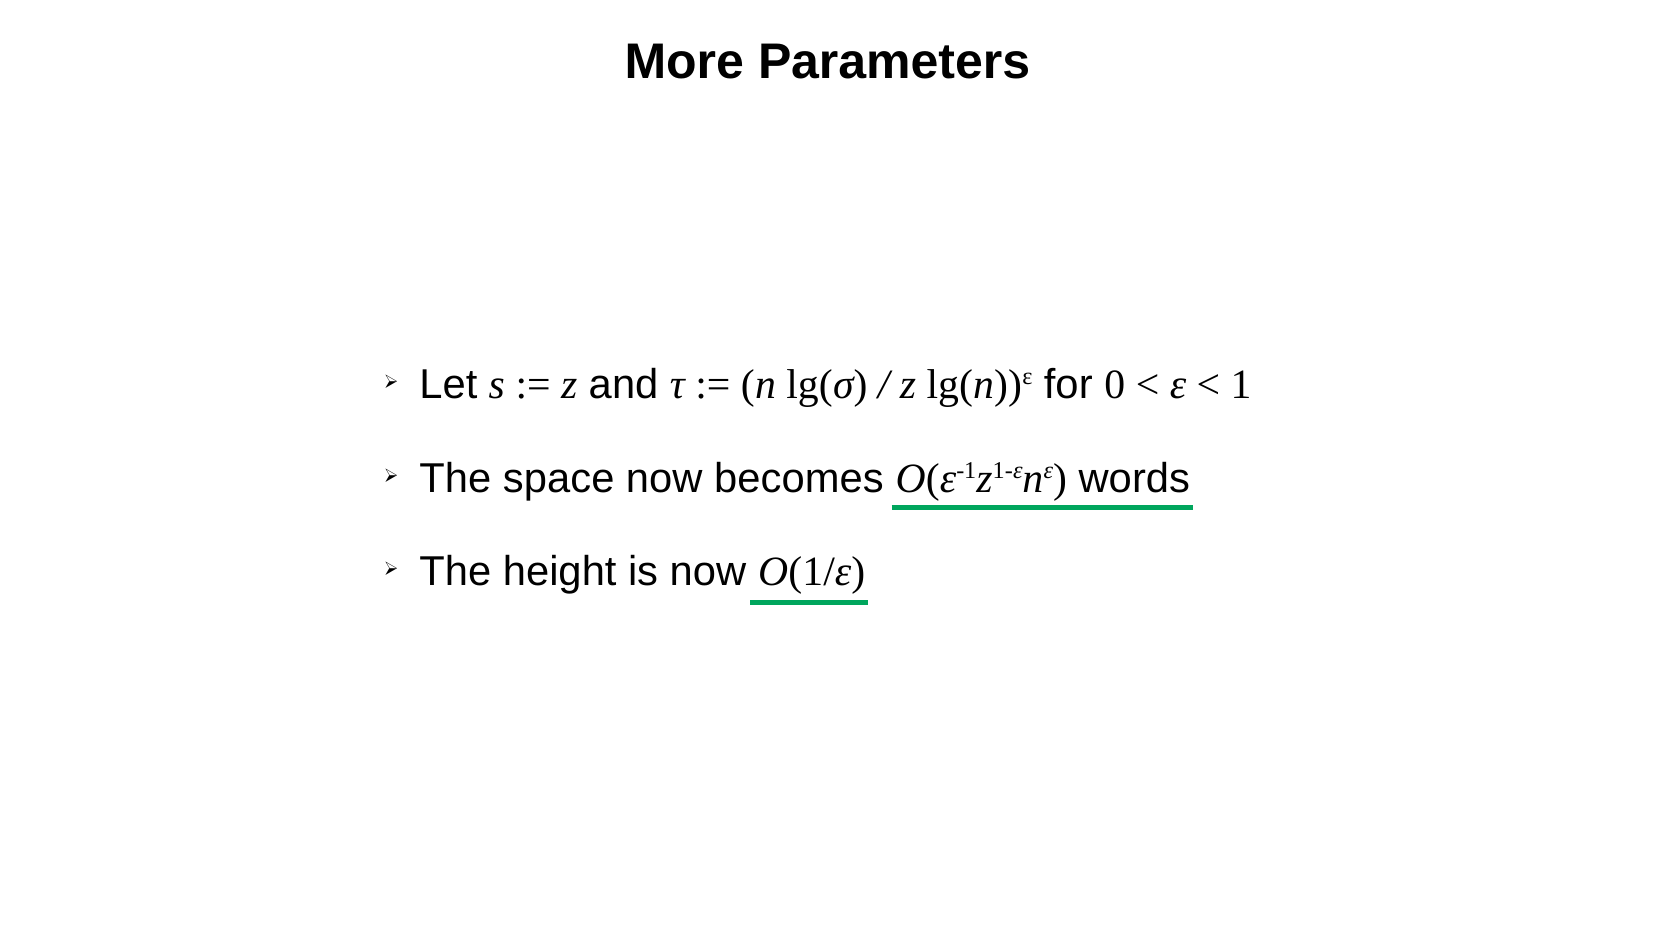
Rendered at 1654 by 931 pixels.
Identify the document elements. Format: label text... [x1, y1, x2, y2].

text_box More Parameters [609, 0, 1046, 125]
text_box Let s := z and τ := (n lg(σ) / z lg(n))ε for 0 < ε < 1 The space now becomes O(ε-1z1-εnε) words The height is now O(1/ε) [369, 260, 1285, 649]
